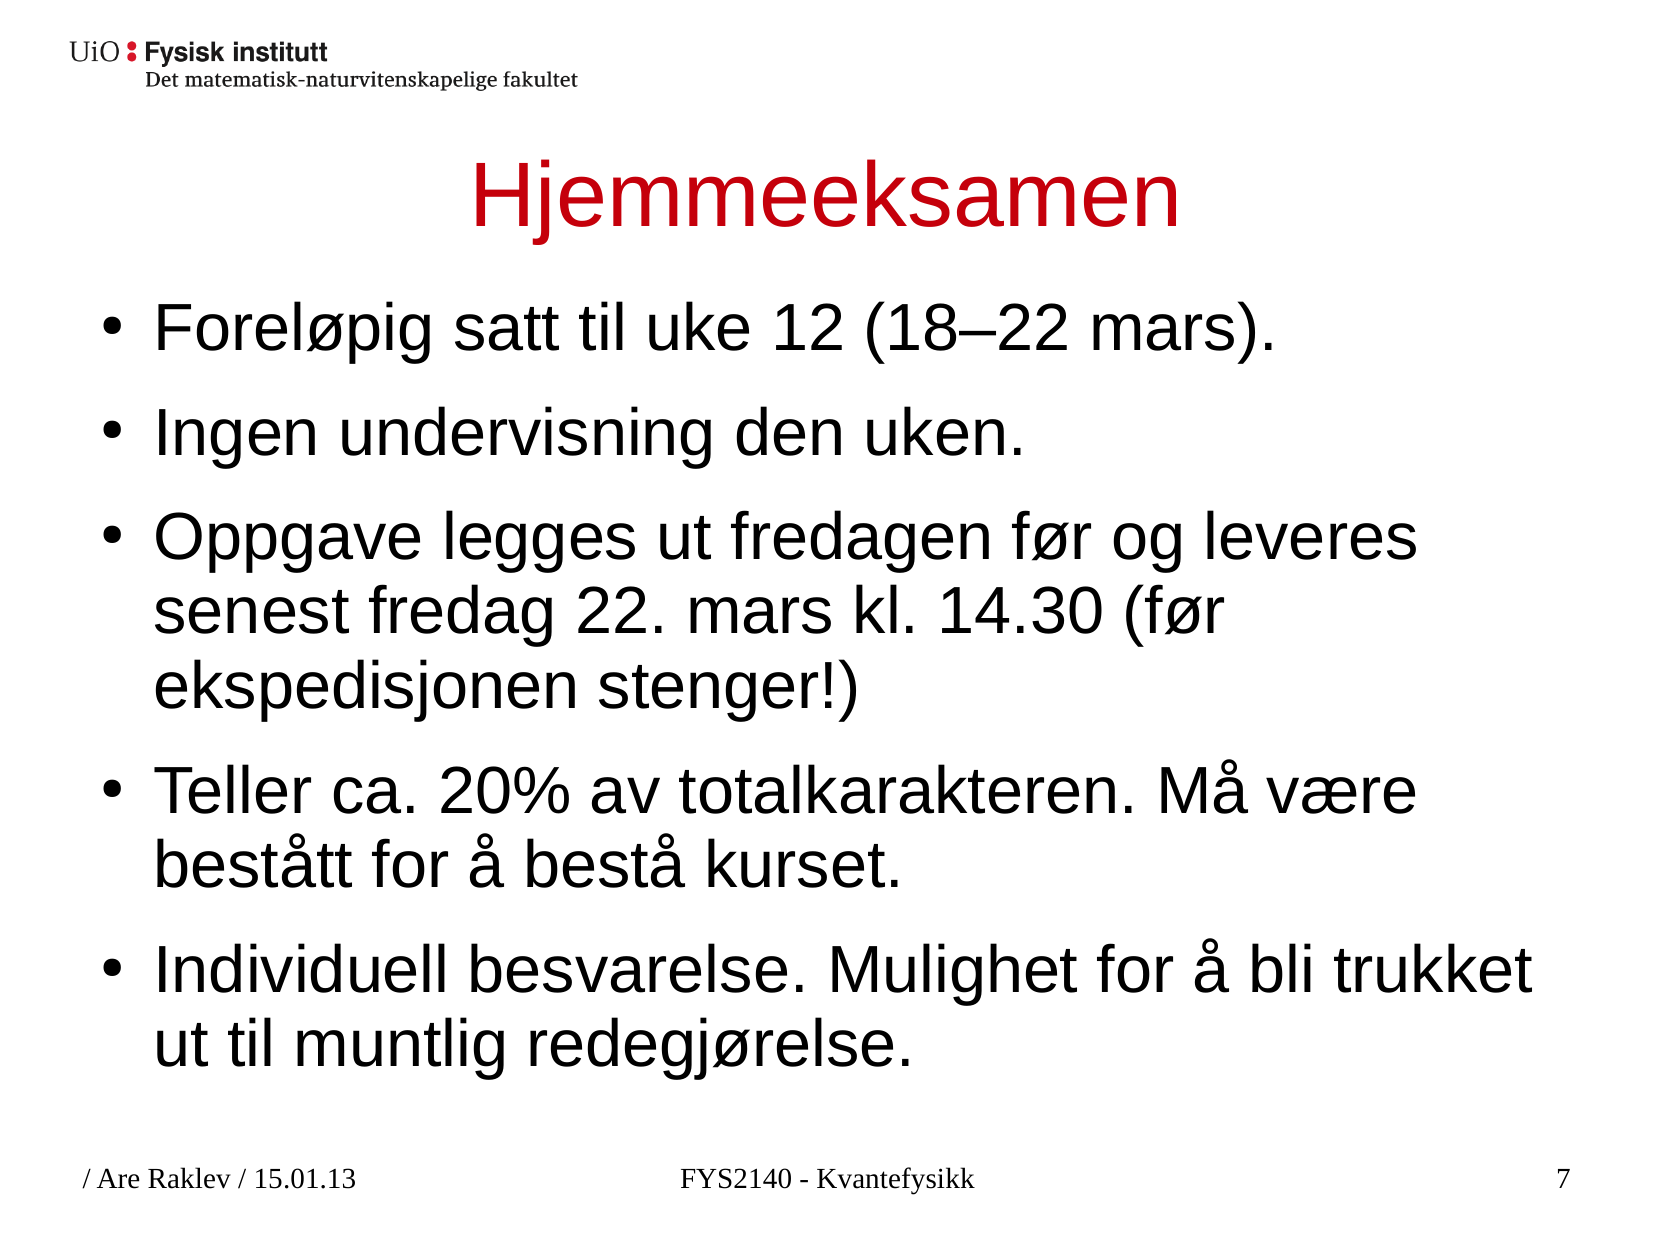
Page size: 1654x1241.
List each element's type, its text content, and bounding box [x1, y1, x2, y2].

list Foreløpig satt til uke 12 (18–22 mars). Ingen undervisning den uken. Oppgave legges ut fredagen før og leveres senest fredag 22. mars kl. 14.30 (før ekspedisjonen stenger!) Teller ca. 20% av totalkarakteren. Må være bestått for å bestå kurset. Individuell besvarelse. Mulighet for å bli trukket ut til muntlig redegjørelse. [82, 290, 1571, 1094]
title Hjemmeeksamen [82, 90, 1571, 290]
picture [68, 37, 581, 93]
